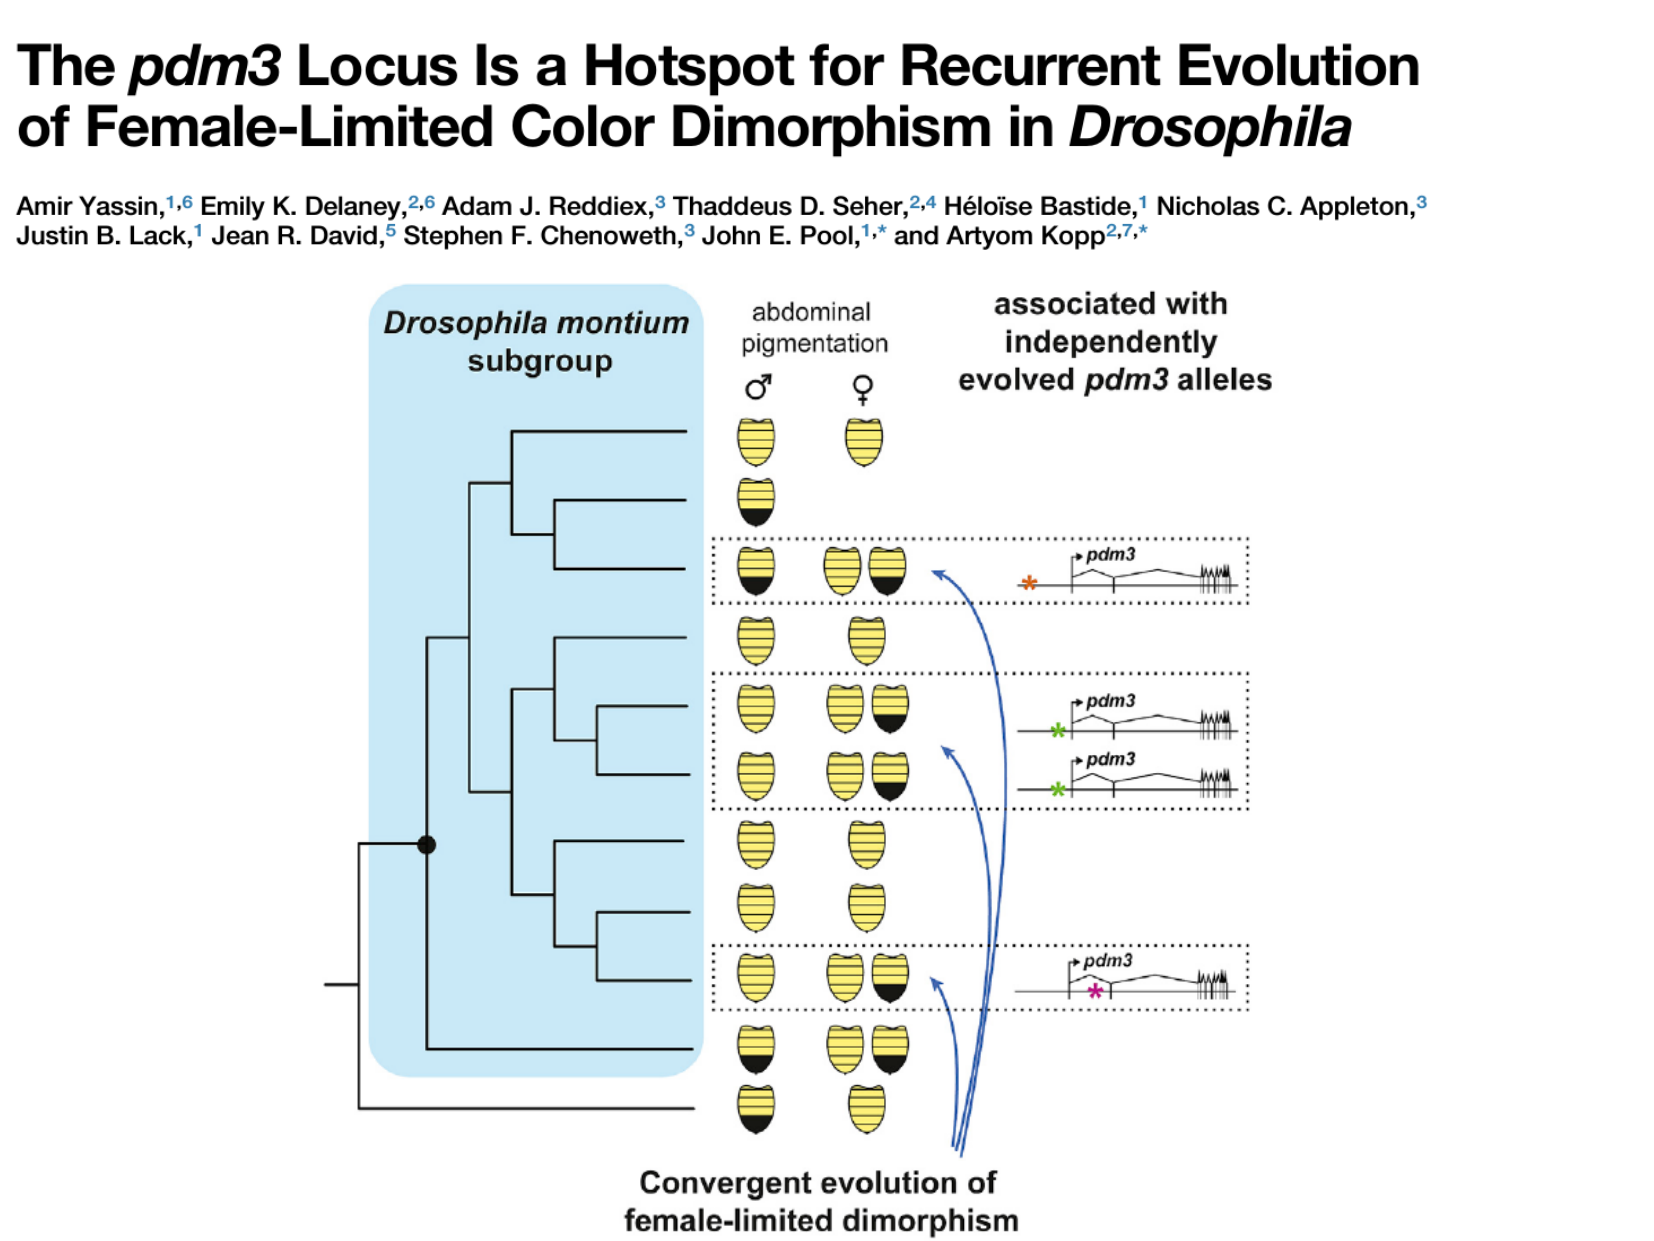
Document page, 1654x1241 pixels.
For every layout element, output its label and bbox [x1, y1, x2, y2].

picture [11, 26, 1430, 250]
picture [322, 263, 1287, 1241]
